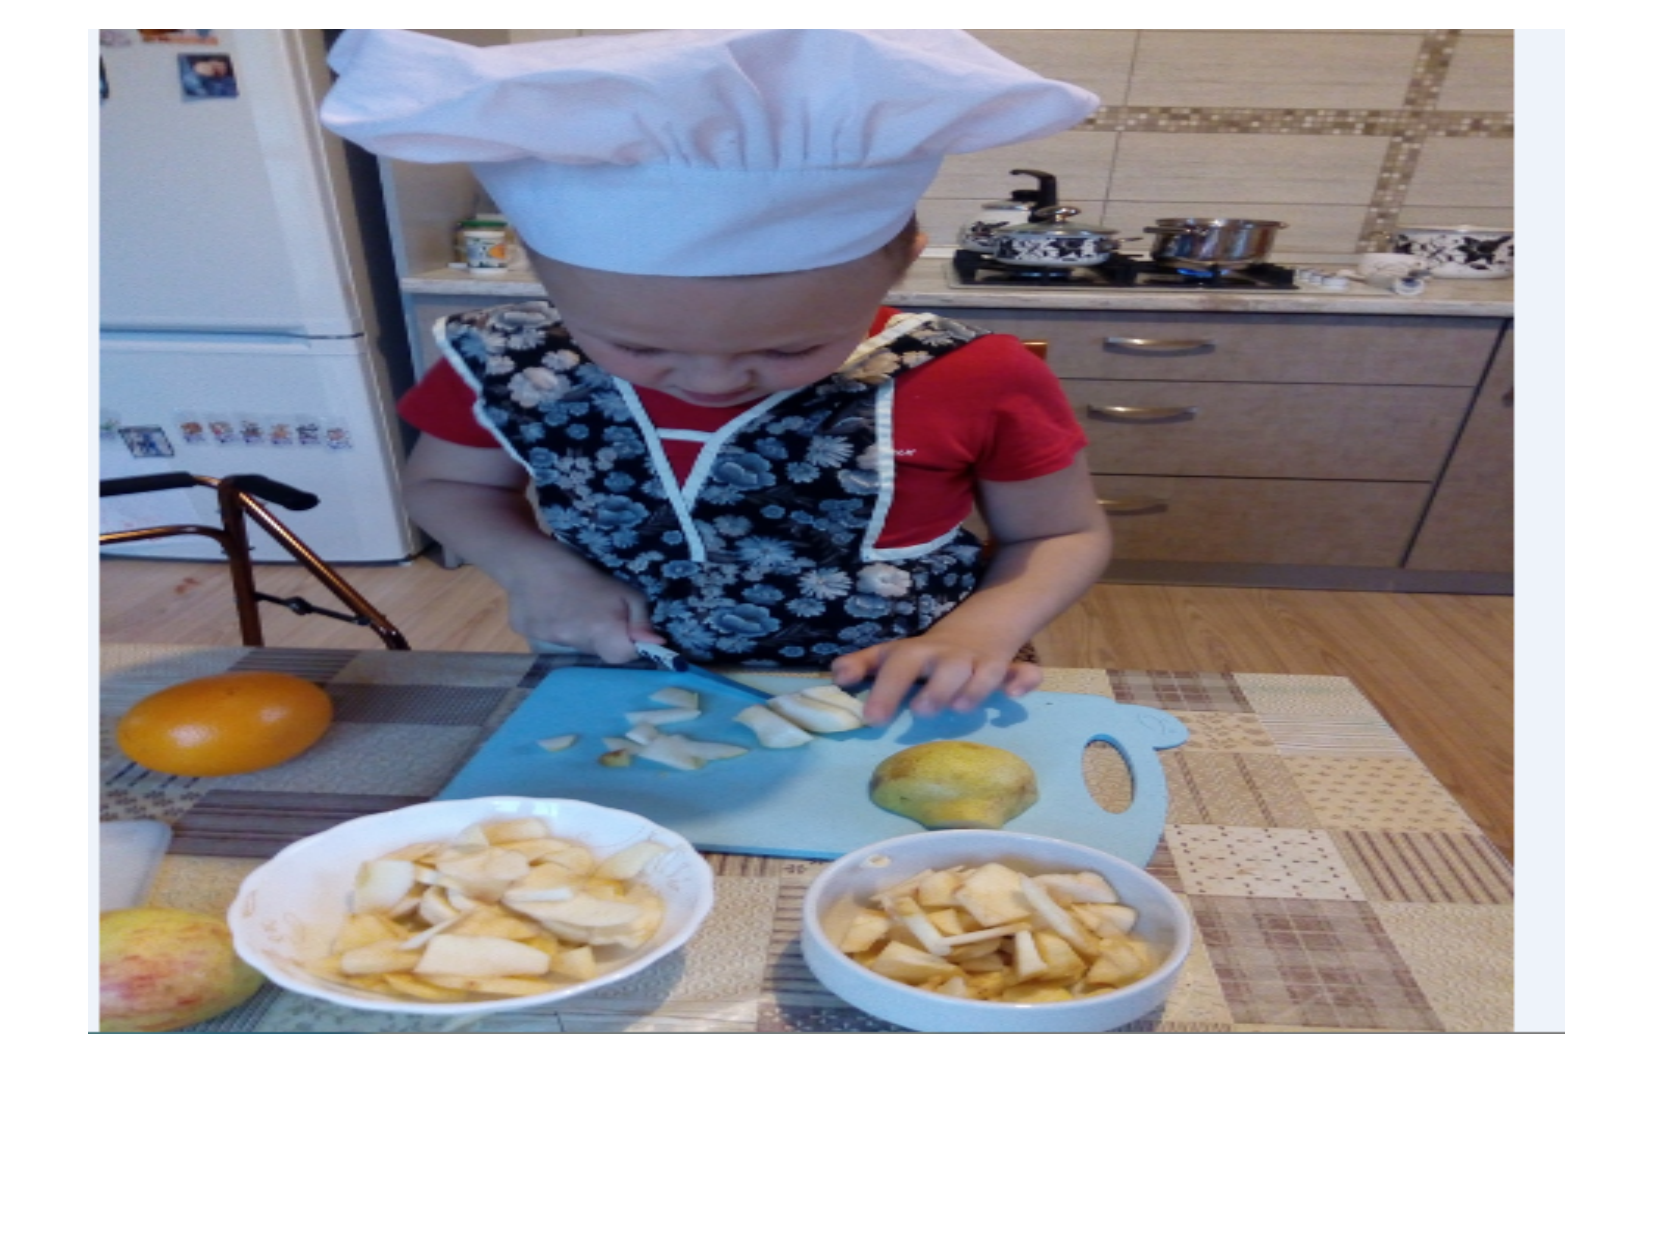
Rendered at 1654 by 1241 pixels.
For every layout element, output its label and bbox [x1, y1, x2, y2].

picture [88, 29, 1565, 1034]
